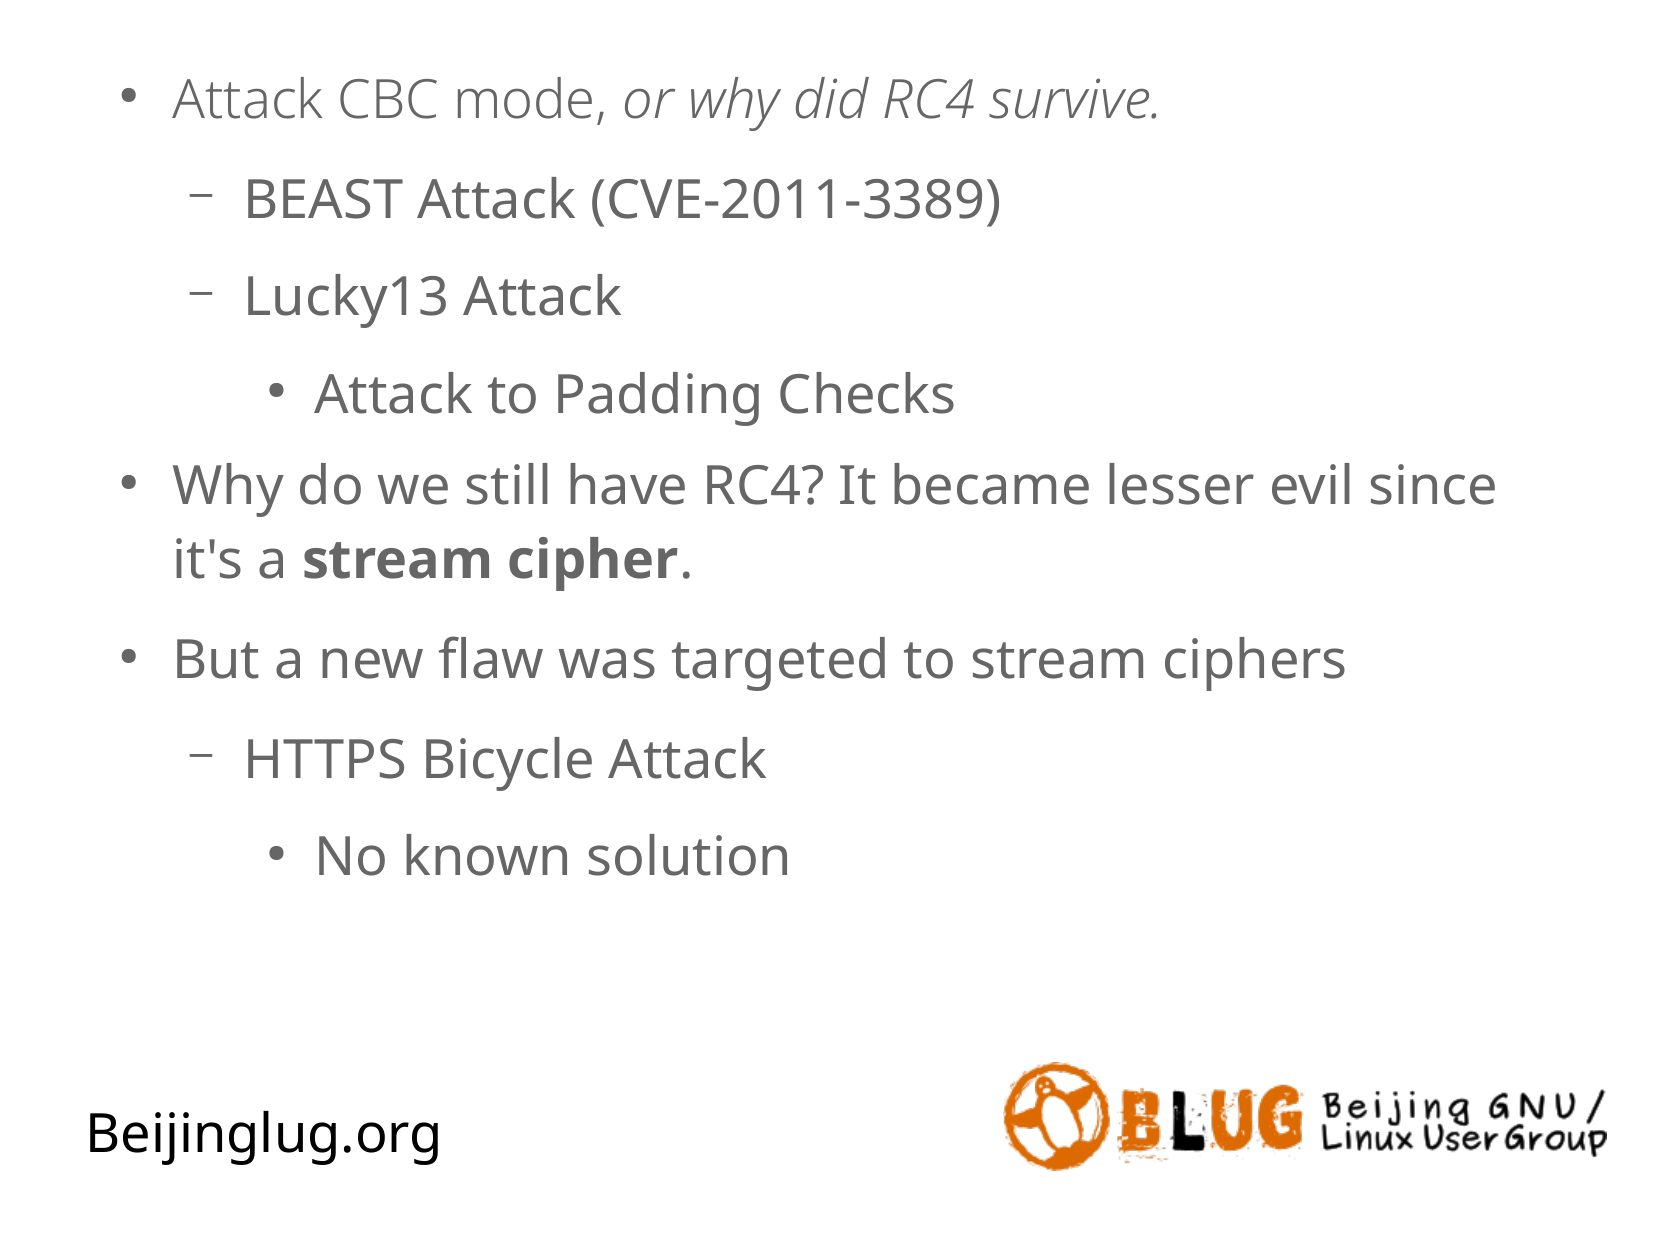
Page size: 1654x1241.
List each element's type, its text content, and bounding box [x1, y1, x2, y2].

picture [1003, 1062, 1607, 1171]
list Attack CBC mode, or why did RC4 survive. BEAST Attack (CVE-2011-3389) Lucky13 Attack Attack to Padding Checks Why do we still have RC4? It became lesser evil since it's a stream cipher. But a new flaw was targeted to stream ciphers HTTPS Bicycle Attack No known solution [101, 60, 1575, 1072]
